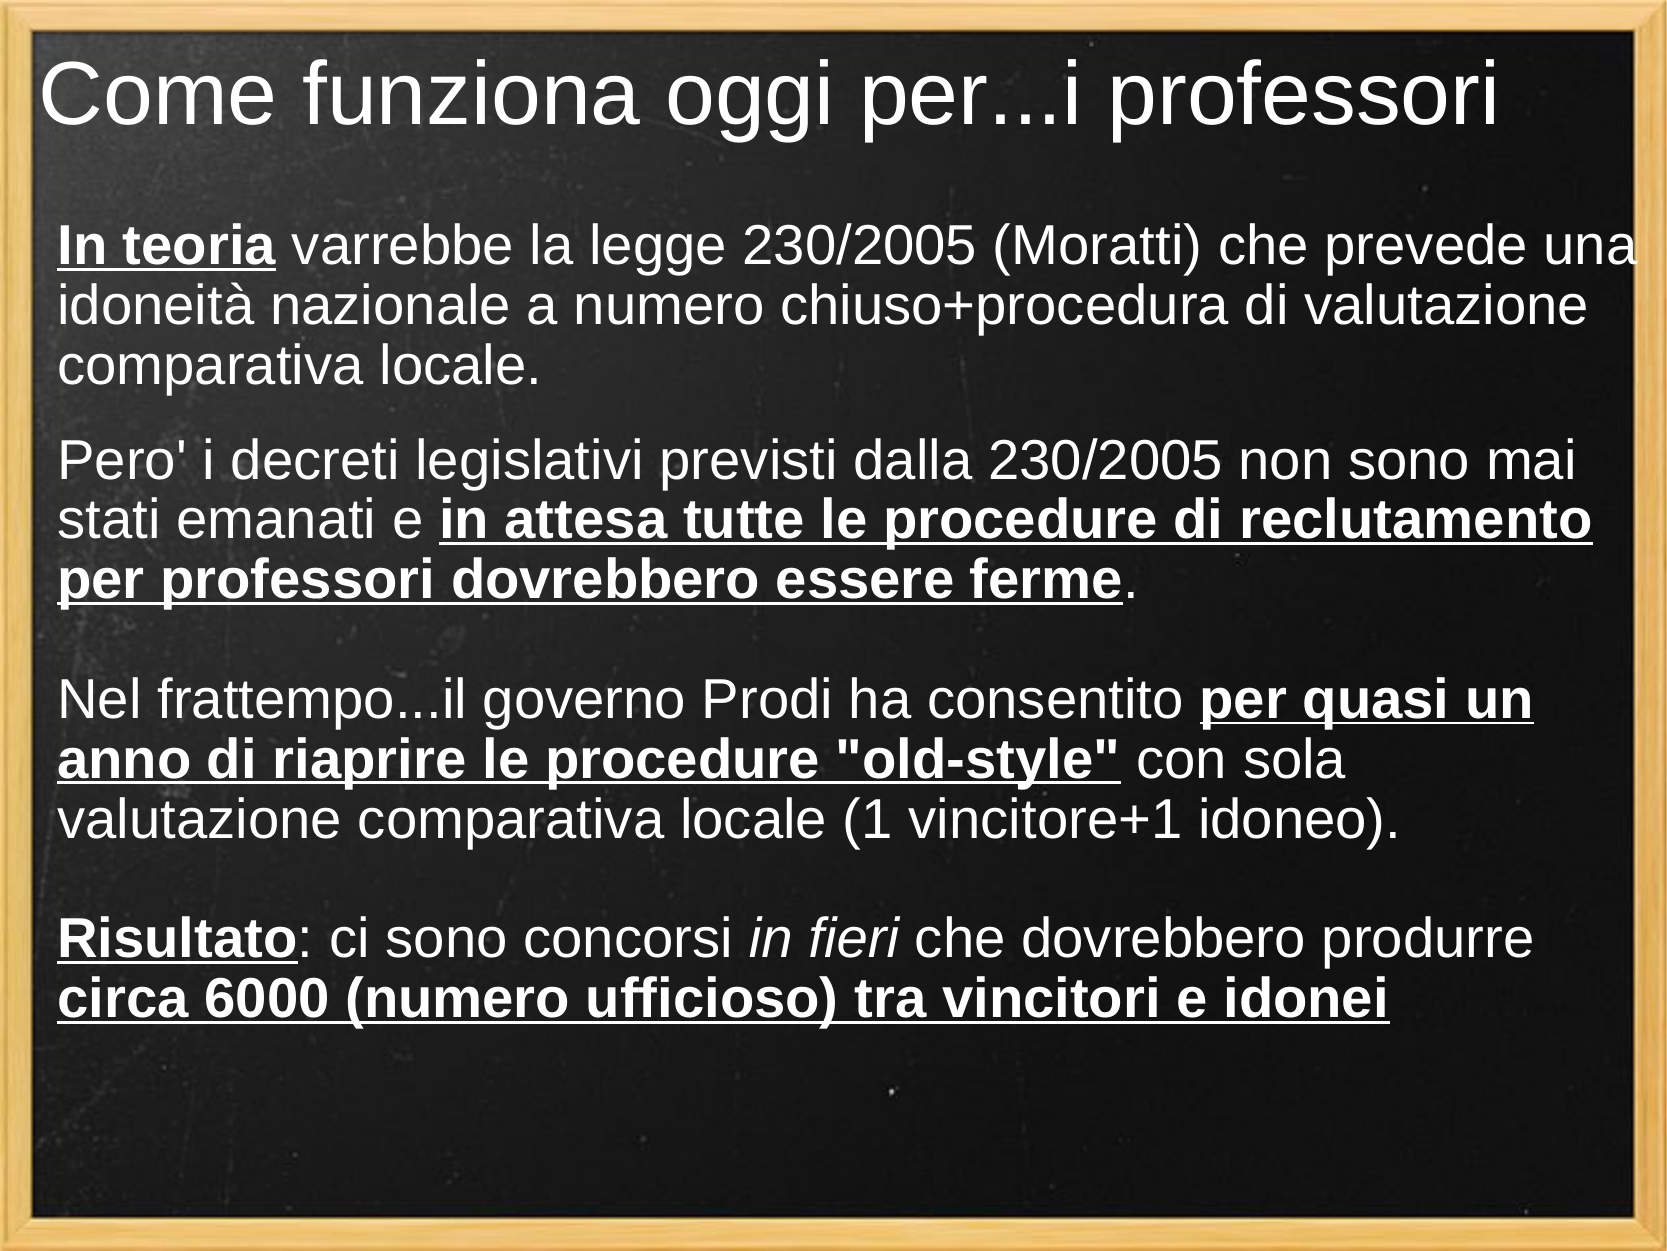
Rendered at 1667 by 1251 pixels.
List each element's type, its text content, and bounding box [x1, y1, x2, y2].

list In teoria varrebbe la legge 230/2005 (Moratti) che prevede una idoneità nazionale a numero chiuso+procedura di valutazione comparativa locale. Pero' i decreti legislativi previsti dalla 230/2005 non sono mai stati emanati e in attesa tutte le procedure di reclutamento per professori dovrebbero essere ferme. Nel frattempo...il governo Prodi ha consentito per quasi un anno di riaprire le procedure "old-style" con sola valutazione comparativa locale (1 vincitore+1 idoneo). Risultato: ci sono concorsi in fieri che dovrebbero produrre circa 6000 (numero ufficioso) tra vincitori e idonei [57, 216, 1643, 1201]
picture [0, 0, 1667, 1251]
title Come funziona oggi per...i professori [38, 48, 1625, 201]
